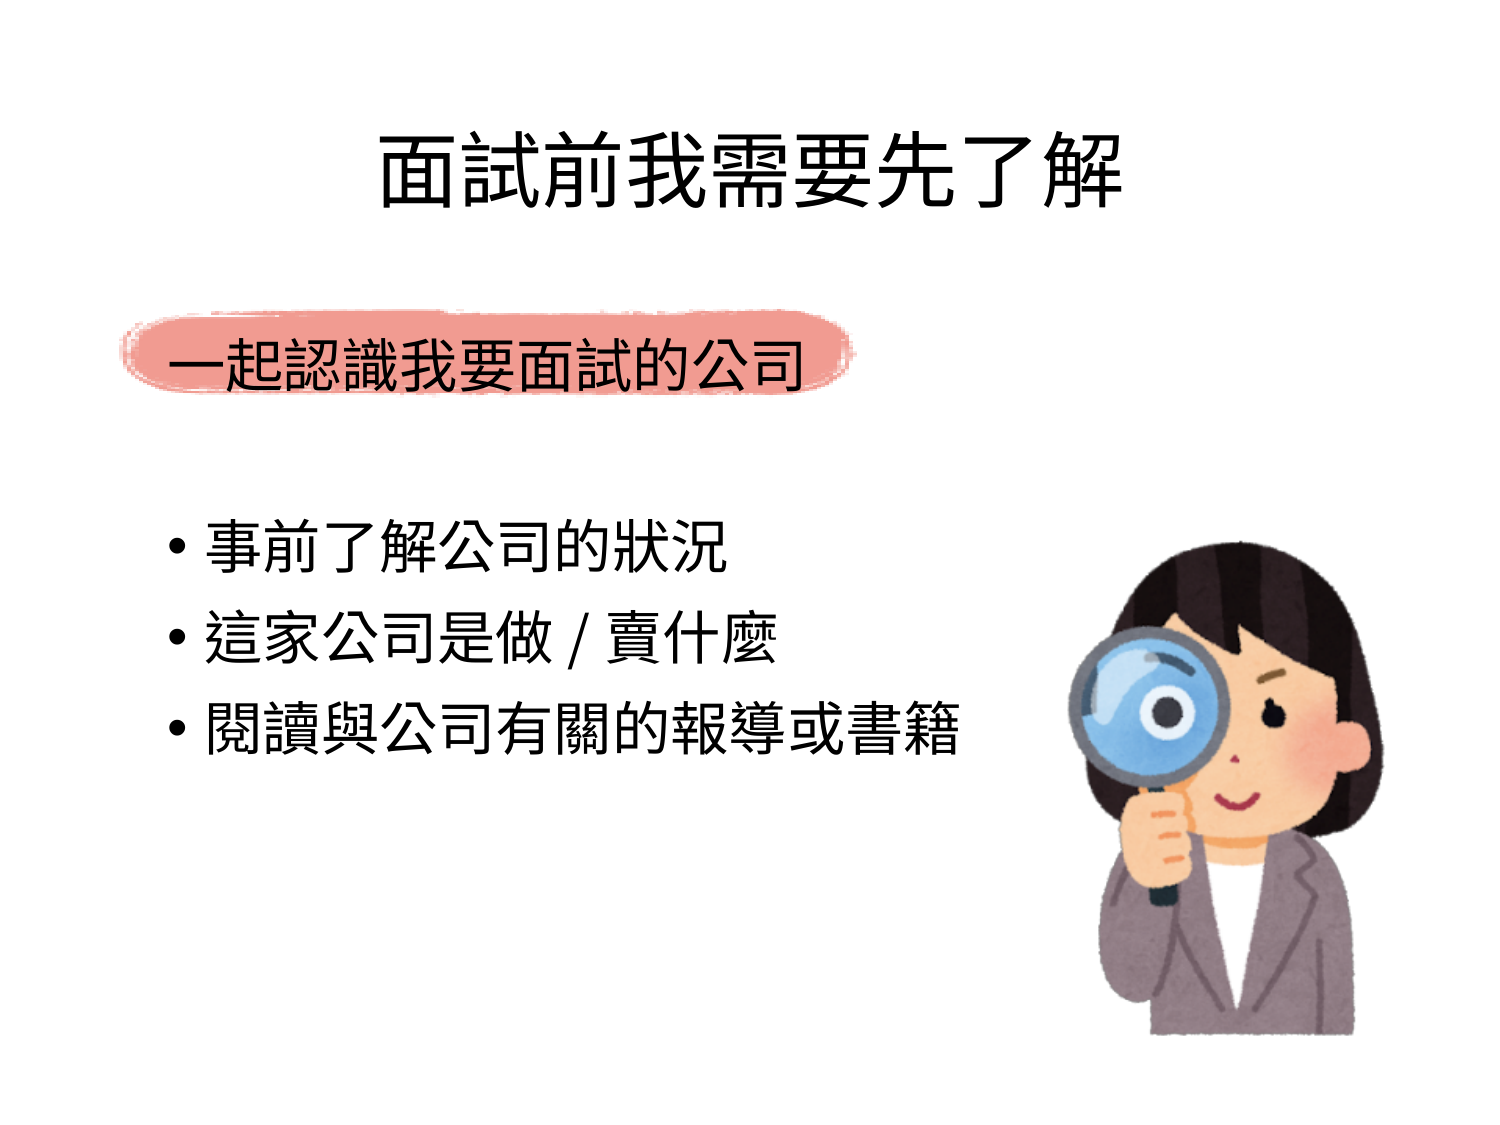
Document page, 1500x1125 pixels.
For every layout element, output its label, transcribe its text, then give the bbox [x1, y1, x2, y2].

picture [1016, 524, 1446, 1050]
title 面試前我需要先了解 [103, 59, 1397, 278]
picture [111, 305, 862, 398]
list 一起認識我要面試的公司 事前了解公司的狀況 這家公司是做/賣什麼 閱讀與公司有關的報導或書籍 [152, 321, 1446, 858]
